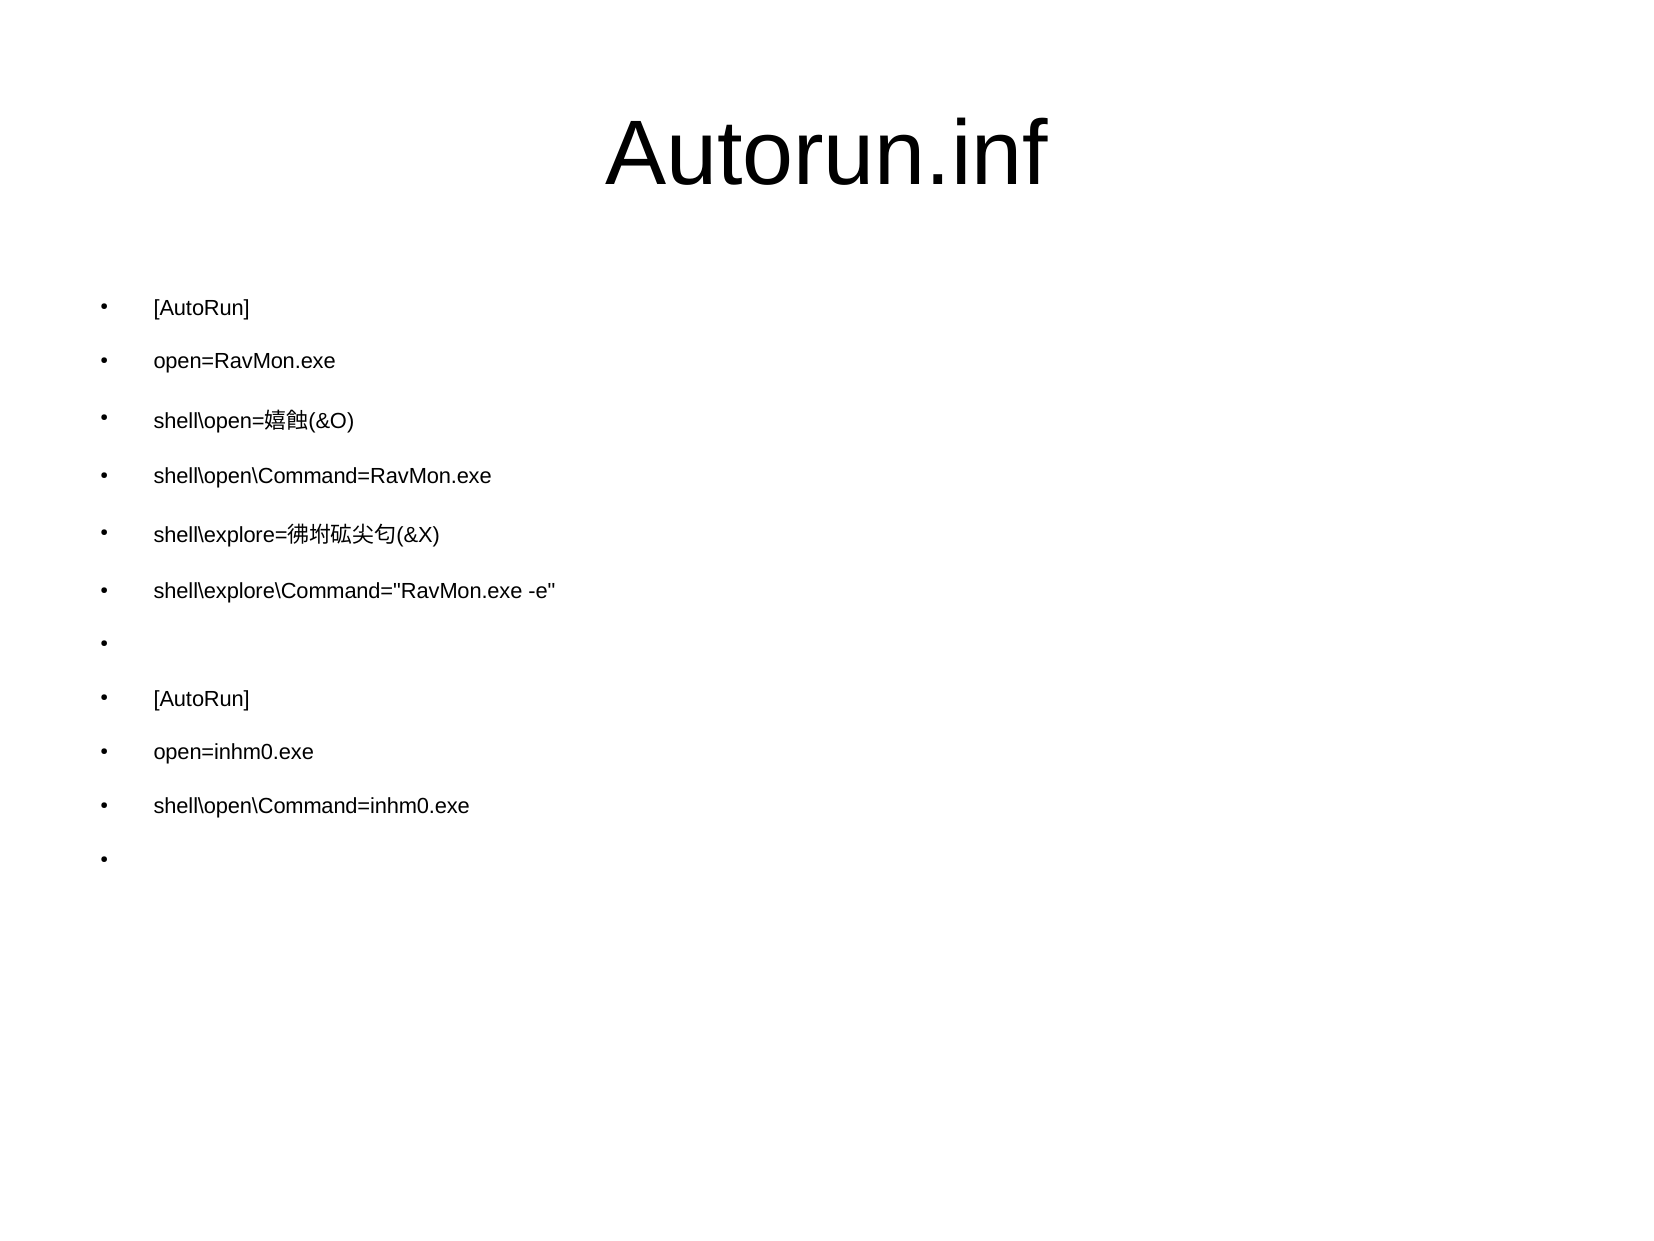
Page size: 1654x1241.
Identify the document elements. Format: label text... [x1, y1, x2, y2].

title Autorun.inf [82, 56, 1571, 250]
list [AutoRun] open=RavMon.exe shell\open=嬉蝕(&O) shell\open\Command=RavMon.exe shell\explore=彿坿砿尖匂(&X) shell\explore\Command="RavMon.exe -e" [AutoRun] open=inhm0.exe shell\open\Command=inhm0.exe [82, 295, 1571, 1123]
